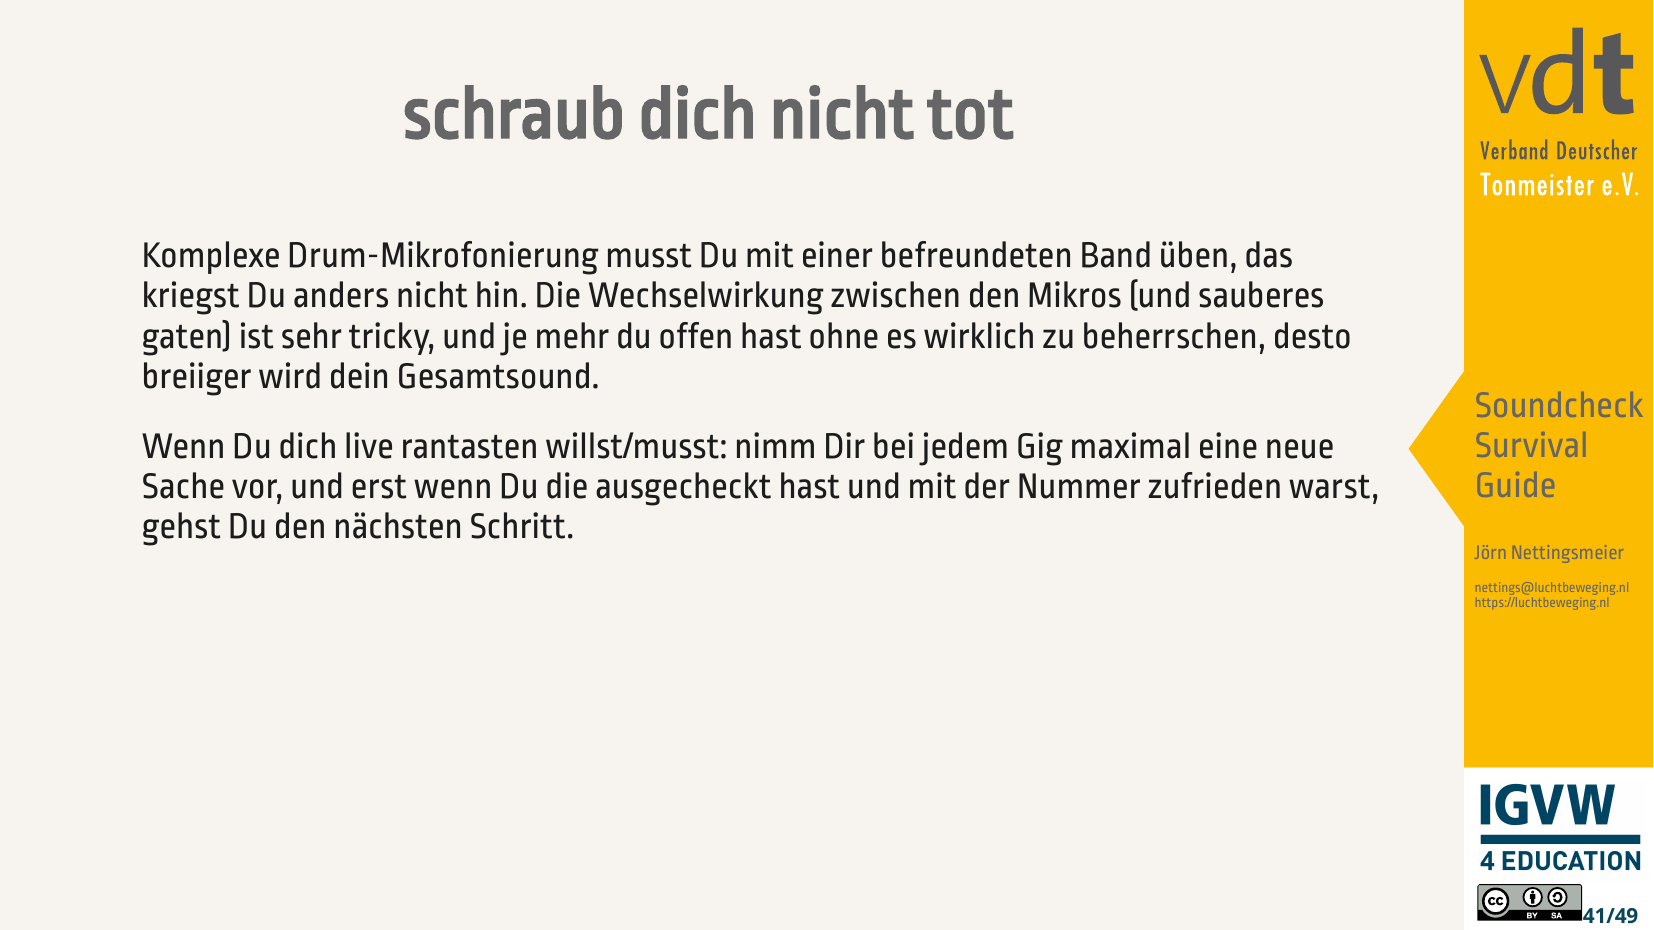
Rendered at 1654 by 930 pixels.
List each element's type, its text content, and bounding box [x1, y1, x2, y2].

list Komplexe Drum-Mikrofonierung musst Du mit einer befreundeten Band üben, das kriegst Du anders nicht hin. Die Wechselwirkung zwischen den Mikros (und sauberes gaten) ist sehr tricky, und je mehr du offen hast ohne es wirklich zu beherrschen, desto breiiger wird dein Gesamtsound. Wenn Du dich live rantasten willst/musst: nimm Dir bei jedem Gig maximal eine neue Sache vor, und erst wenn Du die ausgecheckt hast und mit der Nummer zufrieden warst, gehst Du den nächsten Schritt. [141, 236, 1394, 905]
title schraub dich nicht tot [82, 37, 1335, 193]
picture [1477, 780, 1646, 882]
